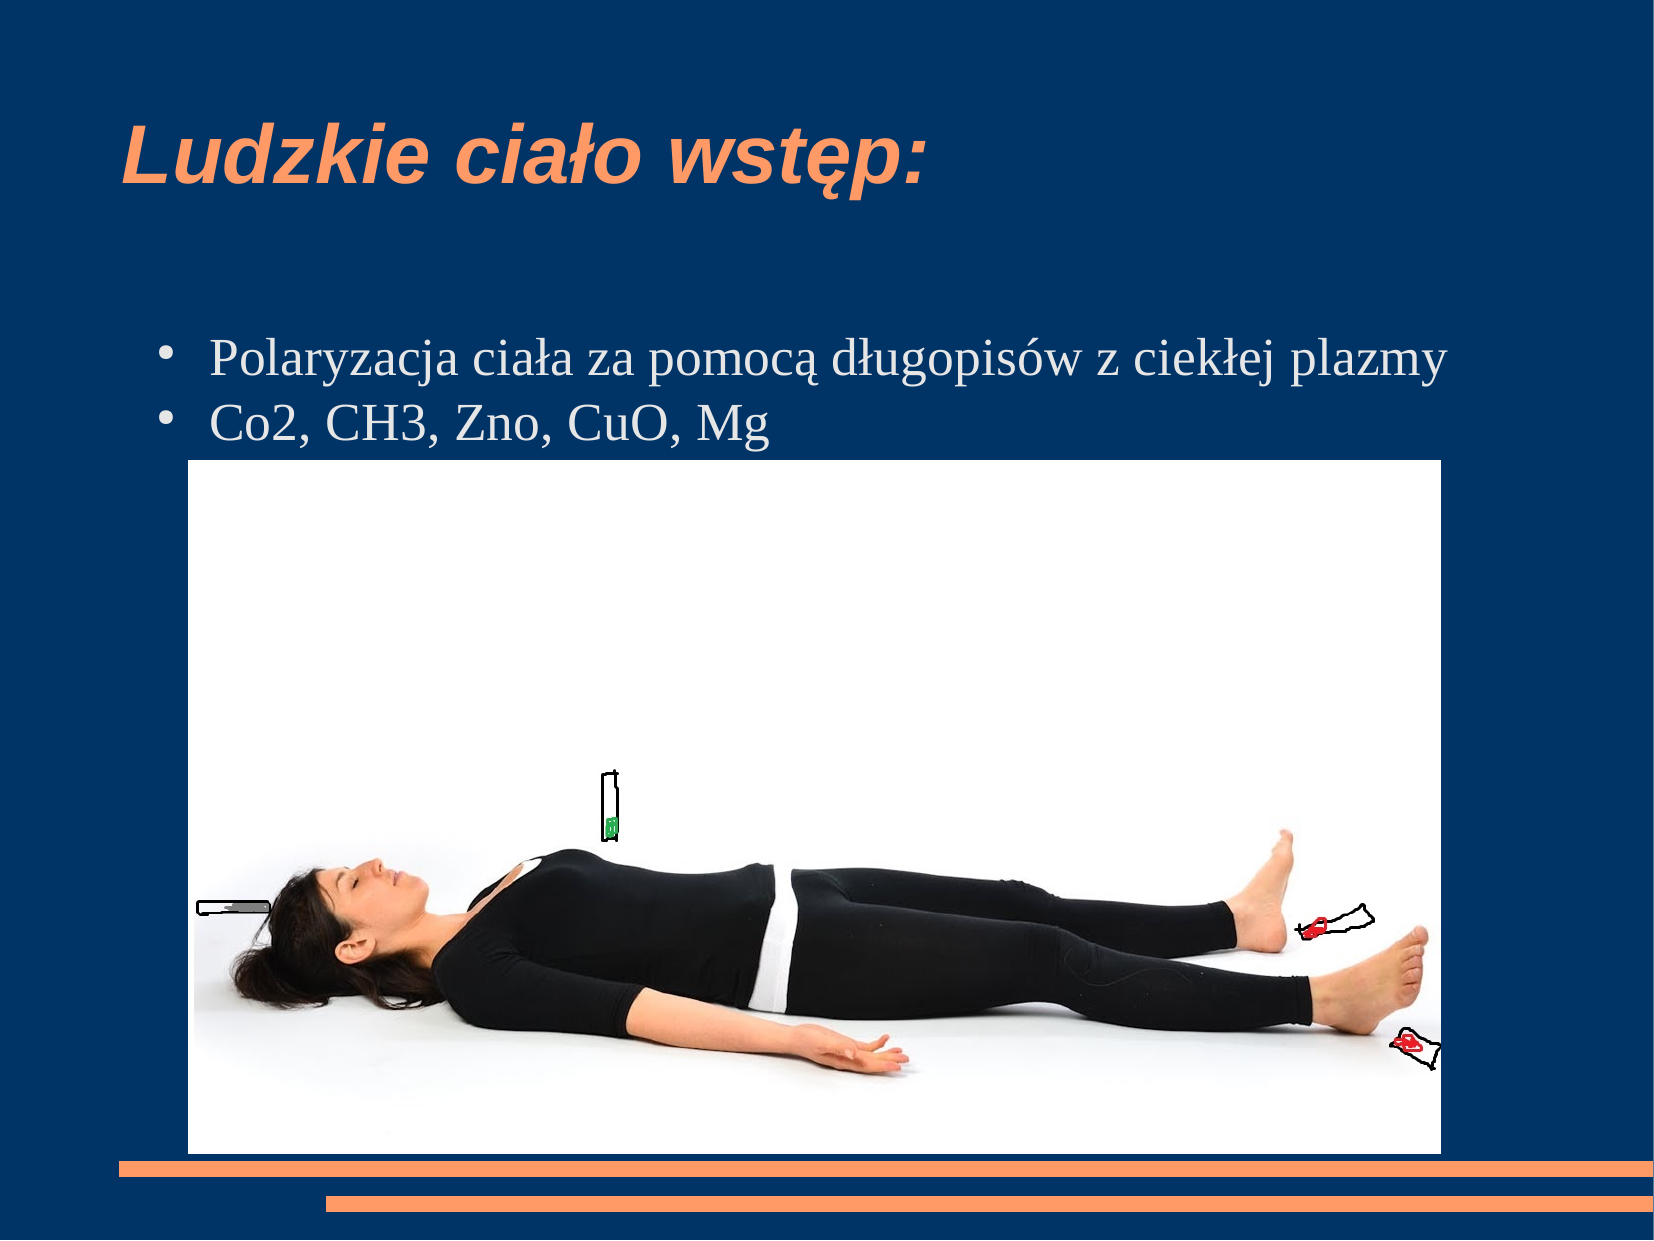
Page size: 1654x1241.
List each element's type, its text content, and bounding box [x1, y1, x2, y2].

picture [188, 460, 1441, 1154]
title Ludzkie ciało wstęp: [121, 46, 1534, 254]
list Polaryzacja ciała za pomocą długopisów z ciekłej plazmy Co2, CH3, Zno, CuO, Mg [121, 322, 1561, 445]
